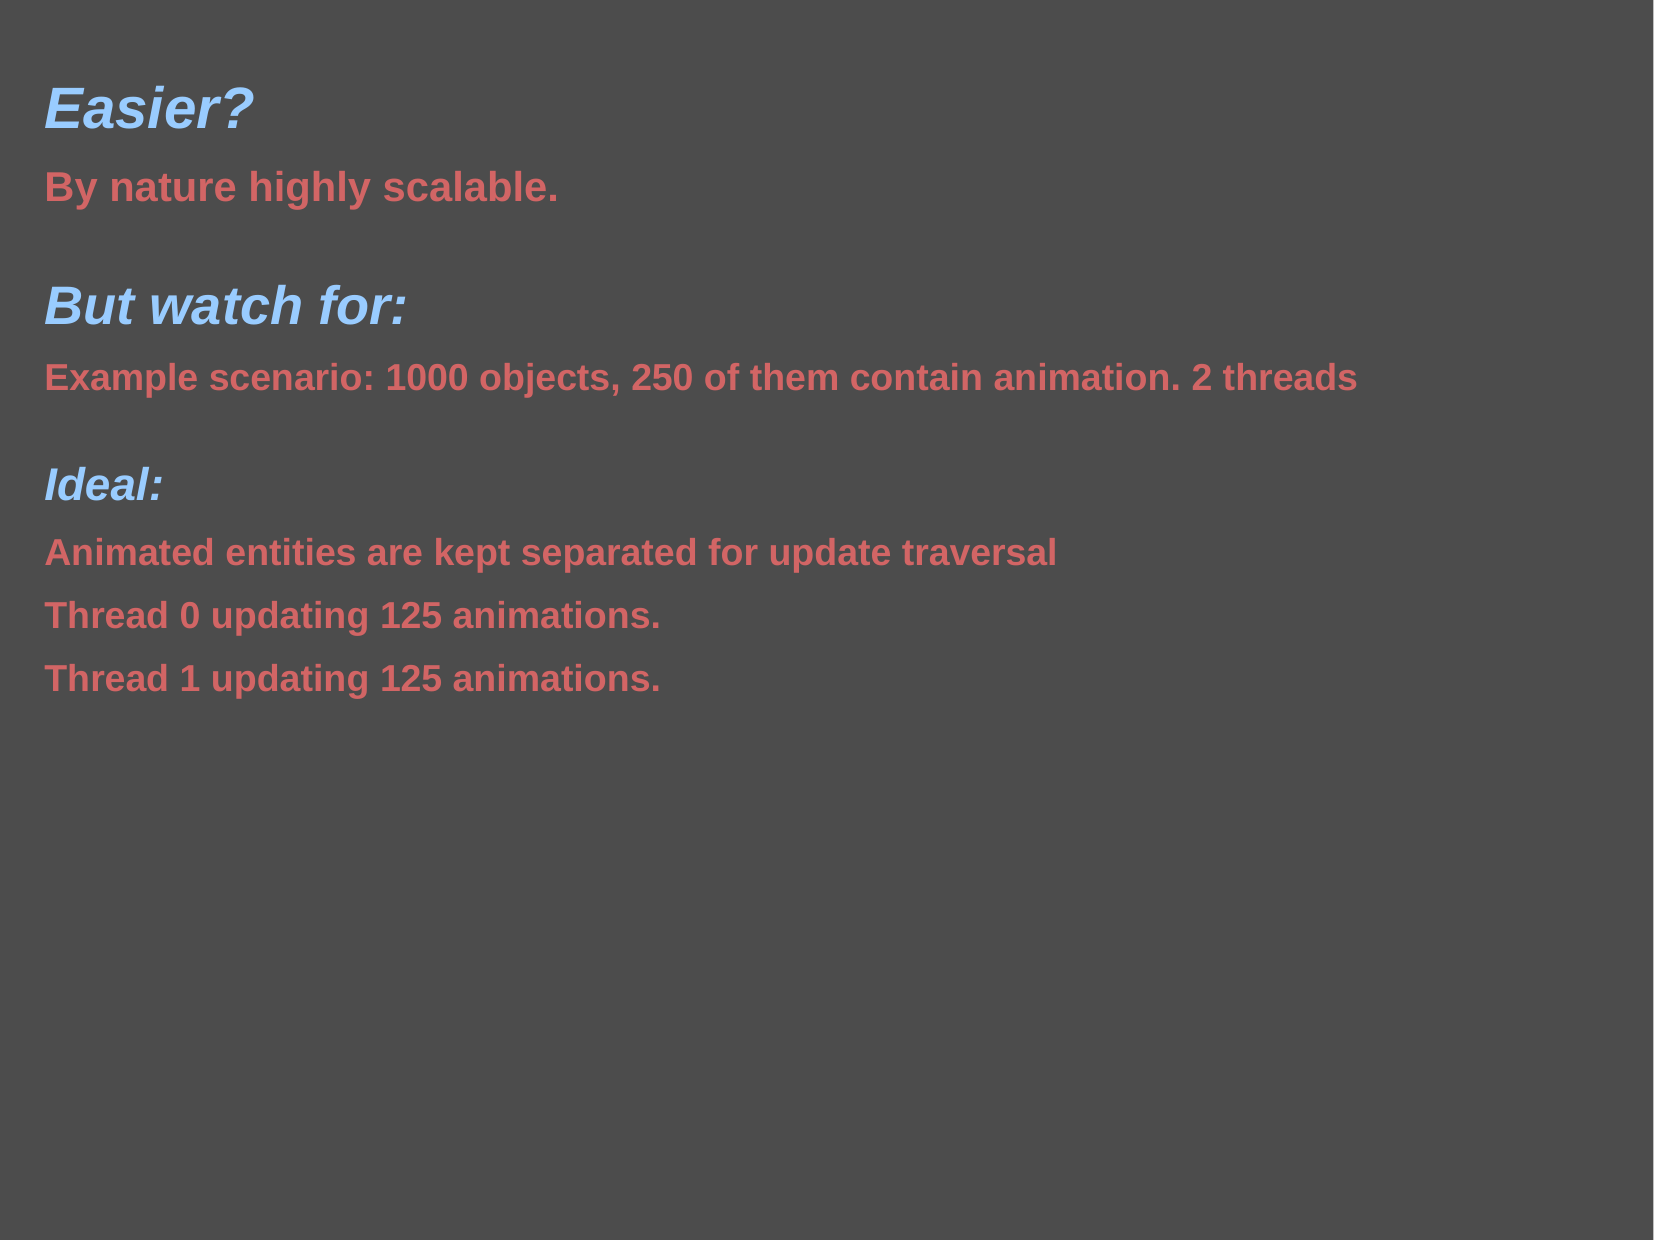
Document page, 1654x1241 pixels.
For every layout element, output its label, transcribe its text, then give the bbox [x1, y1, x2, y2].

text_box Easier? By nature highly scalable. But watch for: Example scenario: 1000 objects, 250 of them contain animation. 2 threads Ideal: Animated entities are kept separated for update traversal Thread 0 updating 125 animations. Thread 1 updating 125 animations. [29, 35, 1625, 689]
